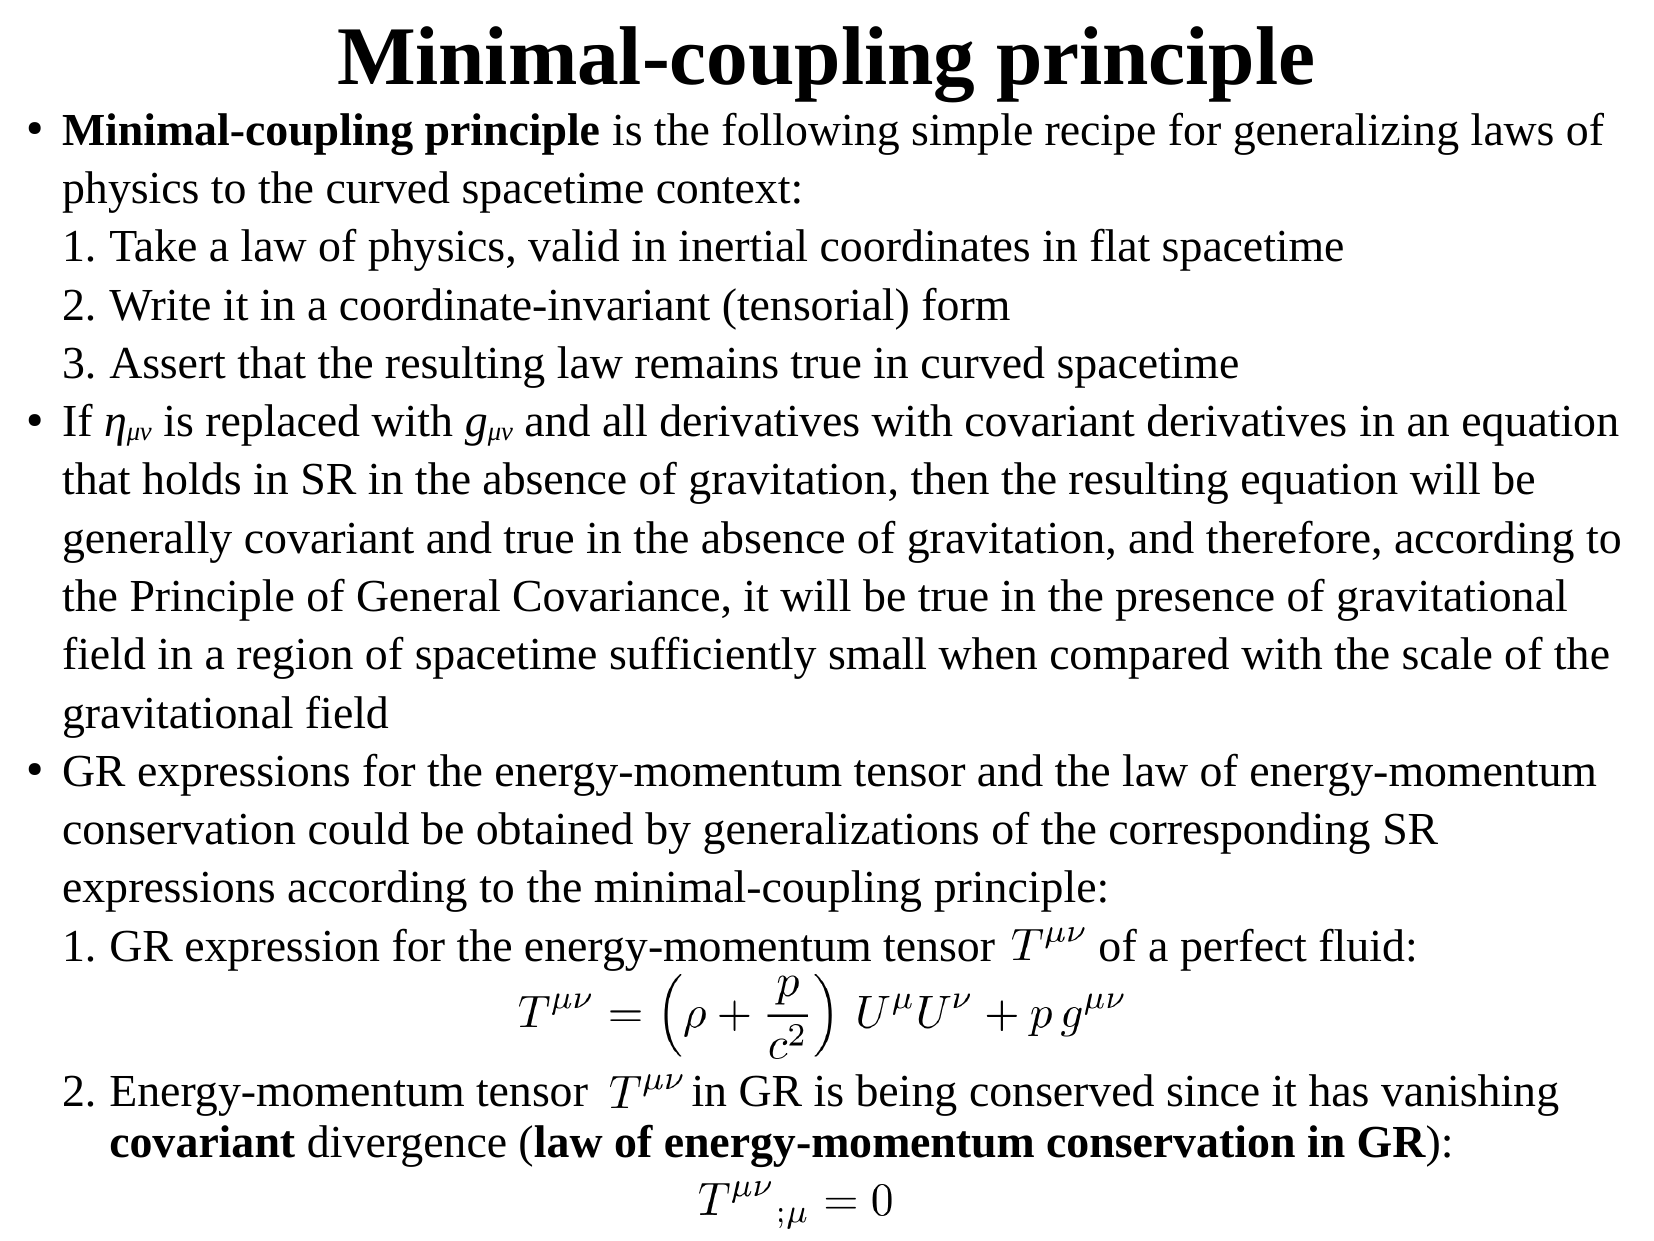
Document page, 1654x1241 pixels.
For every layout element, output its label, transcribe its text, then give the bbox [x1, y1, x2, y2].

picture [609, 1074, 683, 1108]
list Minimal-coupling principle is the following simple recipe for generalizing laws of physics to the curved spacetime context: Take a law of physics, valid in inertial coordinates in flat spacetime Write it in a coordinate-invariant (tensorial) form Assert that the resulting law remains true in curved spacetime If ημν is replaced with gμν and all derivatives with covariant derivatives in an equation that holds in SR in the absence of gravitation, then the resulting equation will be generally covariant and true in the absence of gravitation, and therefore, according to the Principle of General Covariance, it will be true in the presence of gravitational field in a region of spacetime sufficiently small when compared with the scale of the gravitational field GR expressions for the energy-momentum tensor and the law of energy-momentum conservation could be obtained by generalizations of the corresponding SR expressions according to the minimal-coupling principle: GR expression for the energy-momentum tensor of a perfect fluid: Energy-momentum tensor in GR is being conserved since it has vanishing covariant divergence (law of energy-momentum conservation in GR): [26, 96, 1625, 1168]
title Minimal-coupling principle [82, 10, 1571, 103]
picture [518, 974, 1124, 1059]
picture [1011, 927, 1085, 960]
picture [698, 1181, 892, 1229]
